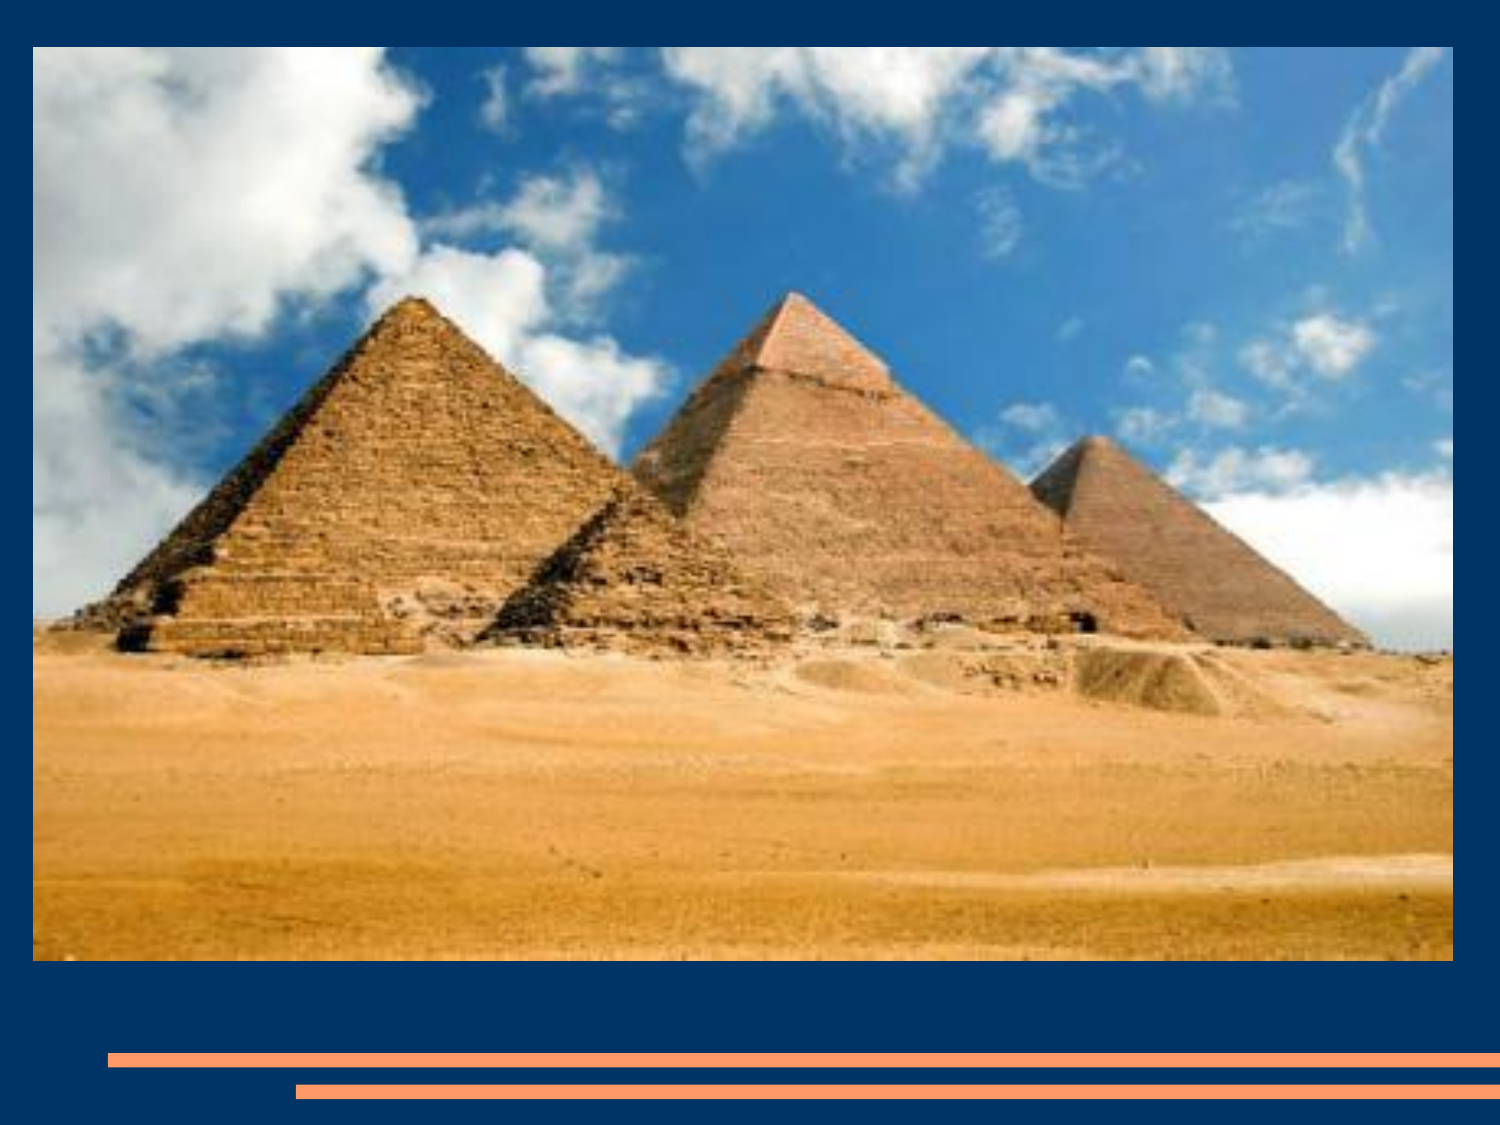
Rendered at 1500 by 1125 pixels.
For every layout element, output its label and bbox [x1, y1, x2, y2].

picture [33, 47, 1453, 961]
